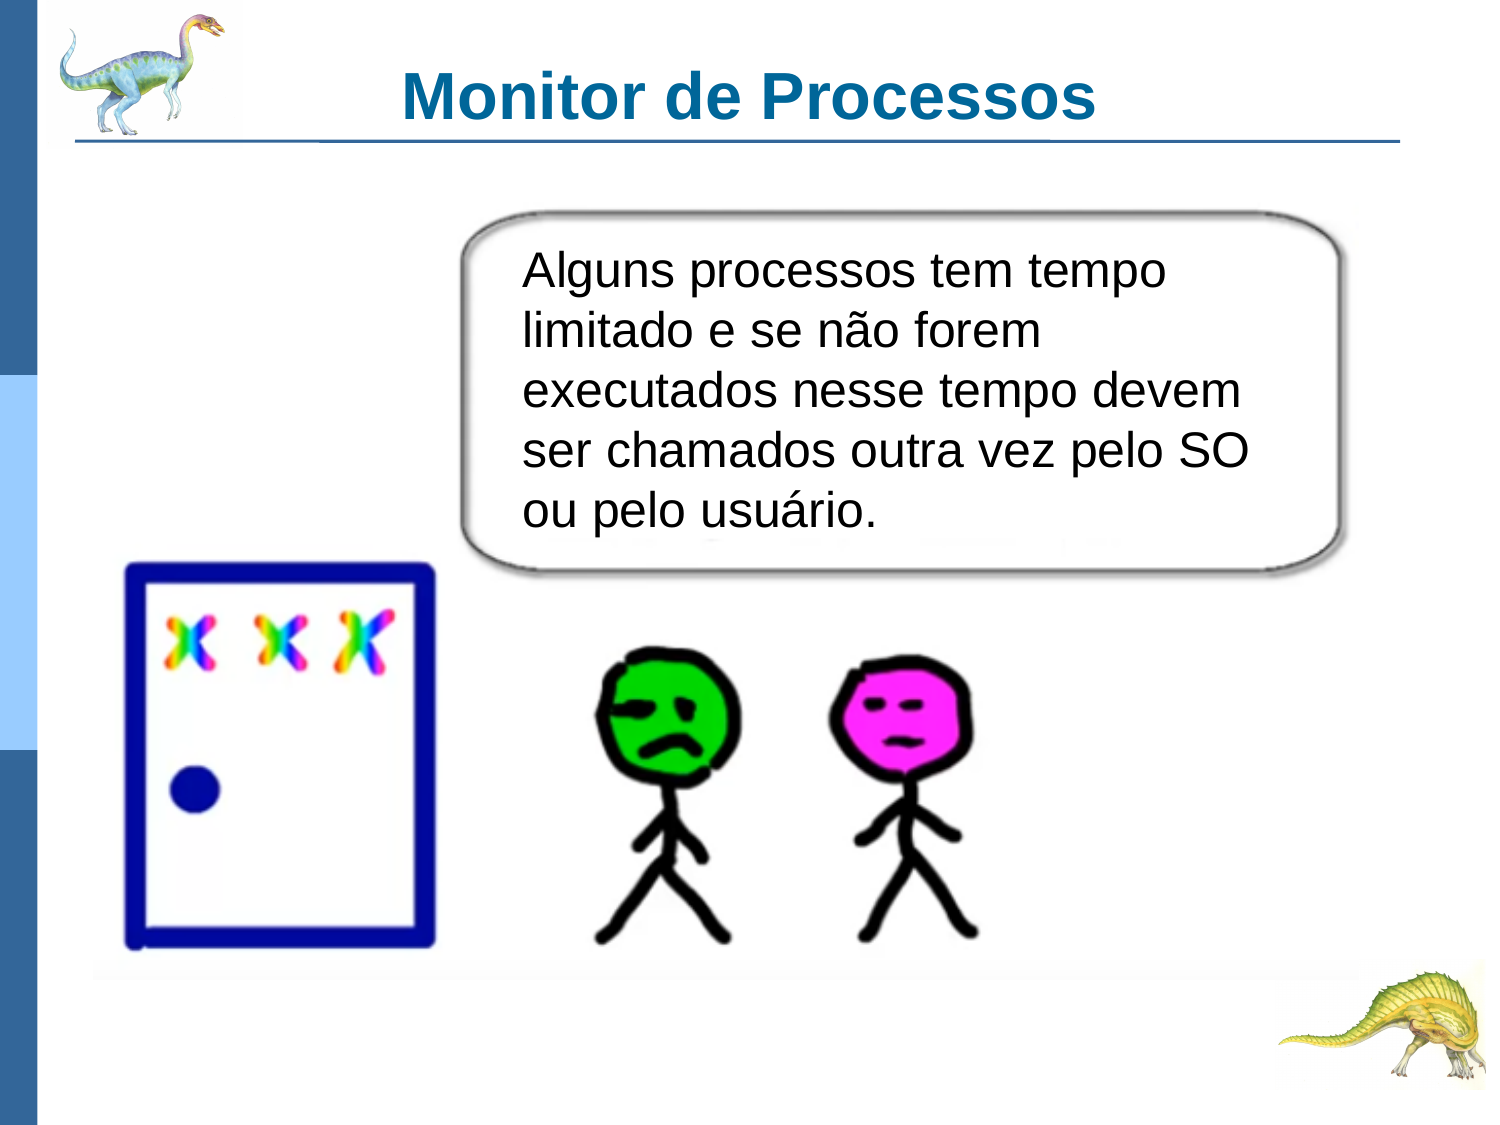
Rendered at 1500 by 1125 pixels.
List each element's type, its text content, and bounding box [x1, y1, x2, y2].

text_box Alguns processos tem tempo limitado e se não forem executados nesse tempo devem ser chamados outra vez pelo SO ou pelo usuário. [507, 230, 1312, 546]
picture [93, 202, 1486, 1090]
text_box Monitor de Processos [75, 45, 1426, 141]
picture [46, 0, 243, 149]
